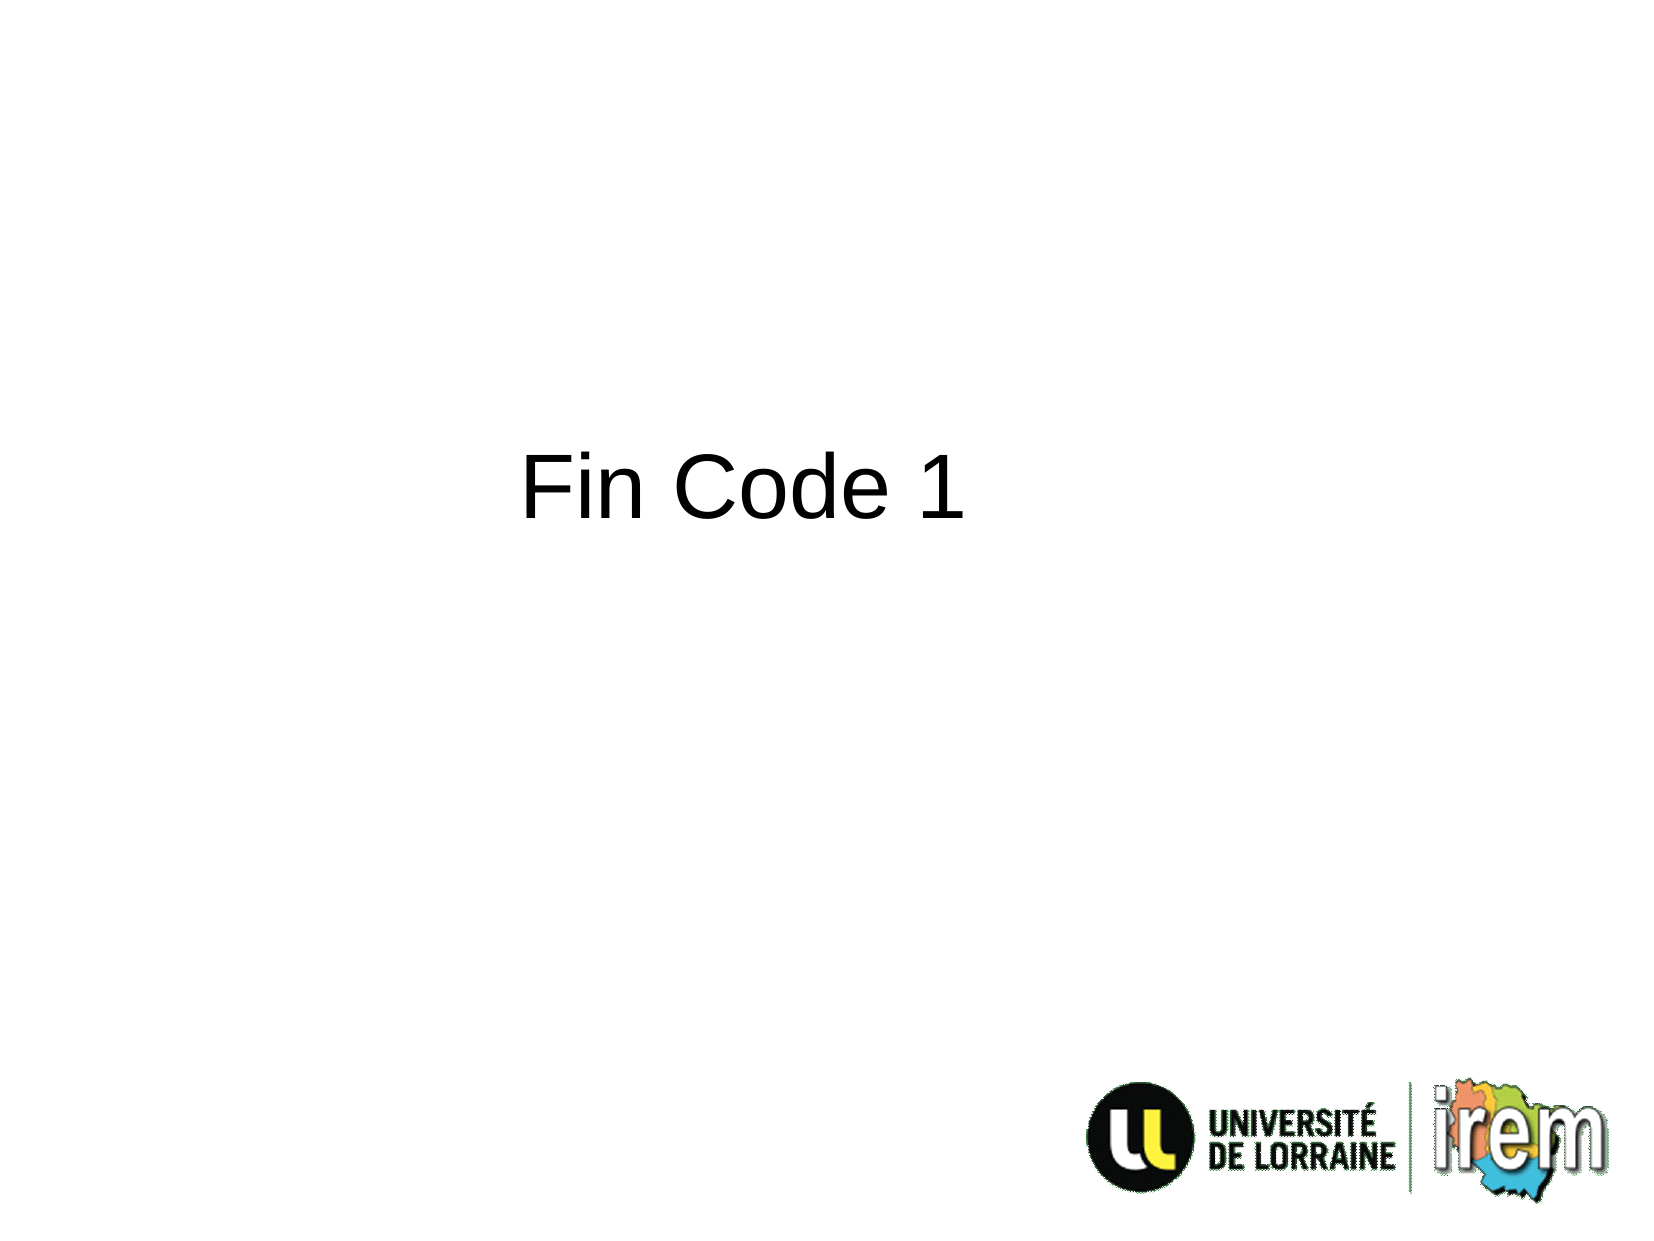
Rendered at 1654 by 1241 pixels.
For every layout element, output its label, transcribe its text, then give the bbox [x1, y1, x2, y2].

picture [1086, 1074, 1614, 1205]
title Fin Code 1 [0, 383, 1489, 591]
